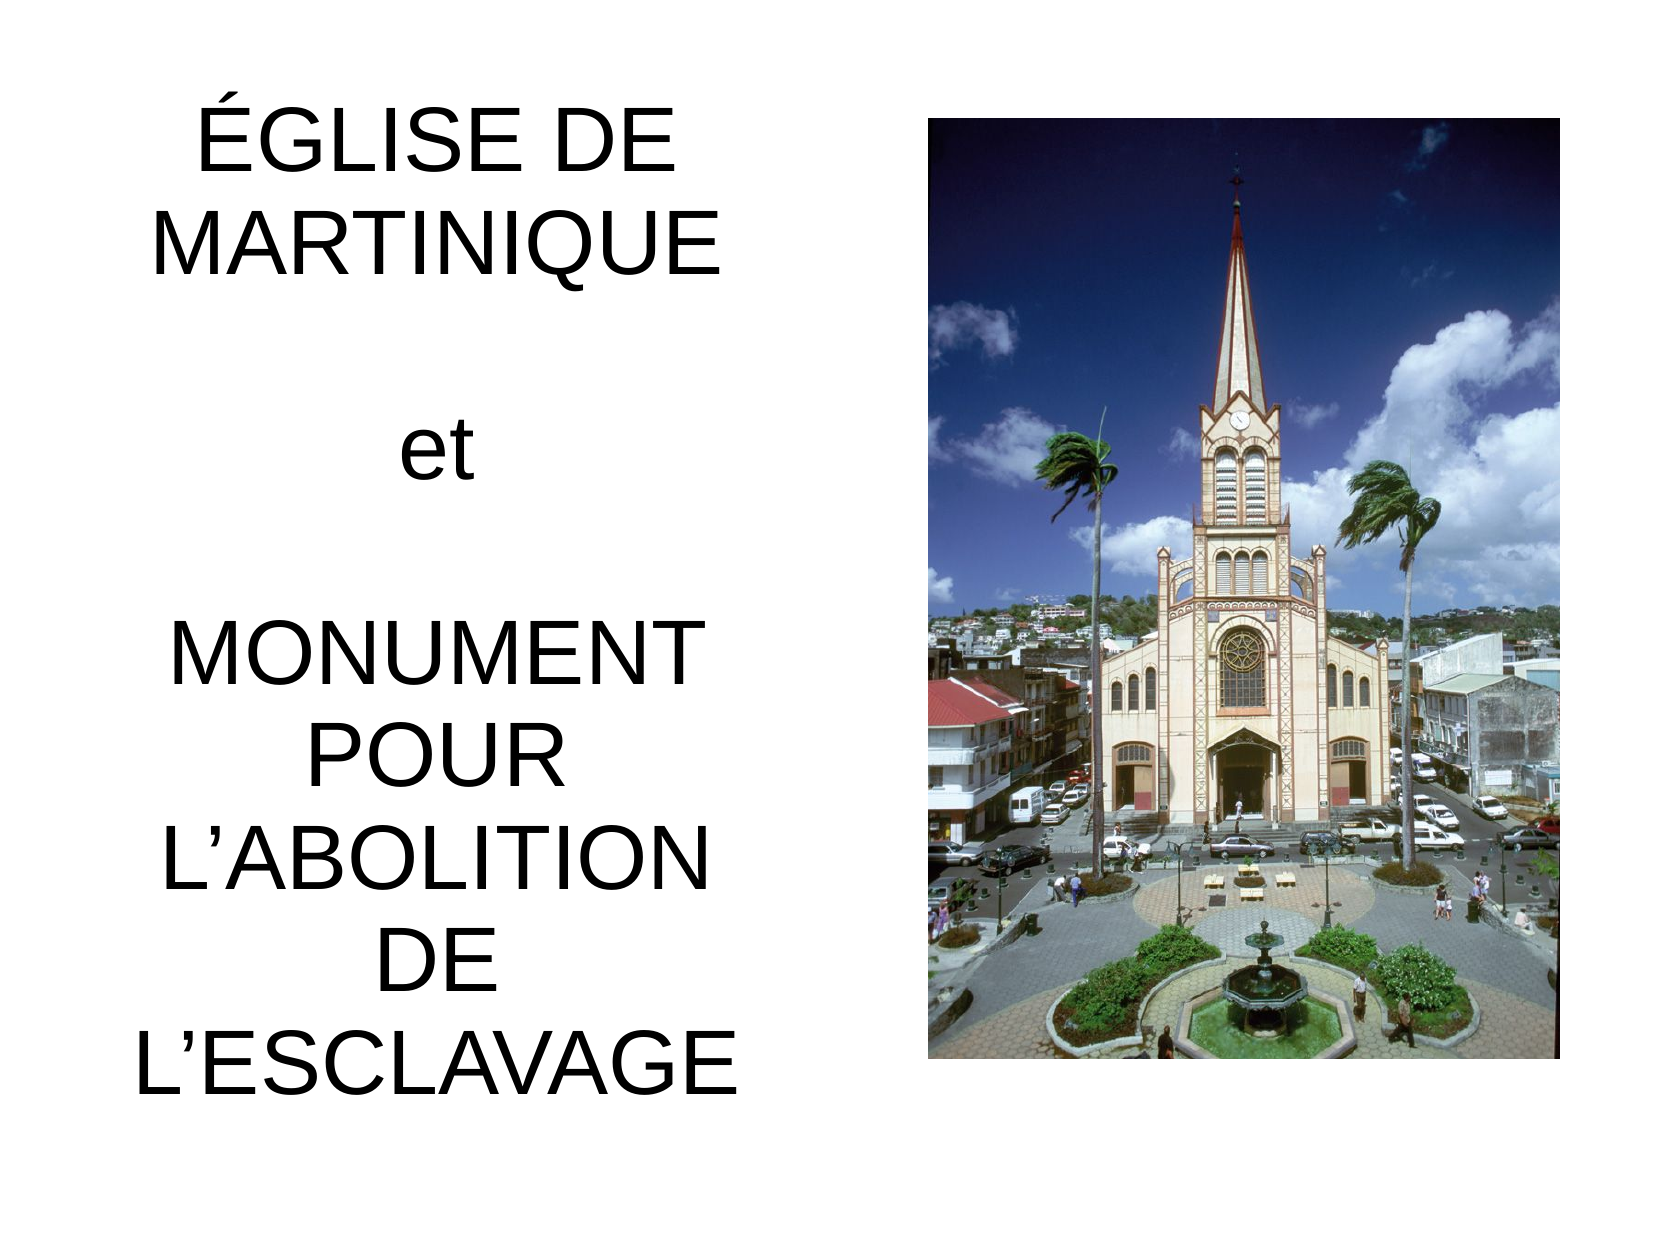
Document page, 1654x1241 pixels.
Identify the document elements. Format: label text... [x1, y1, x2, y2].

picture [928, 118, 1560, 1059]
title ÉGLISE DE MARTINIQUE et MONUMENT POUR L’ABOLITION DE L’ESCLAVAGE [70, 88, 804, 1217]
